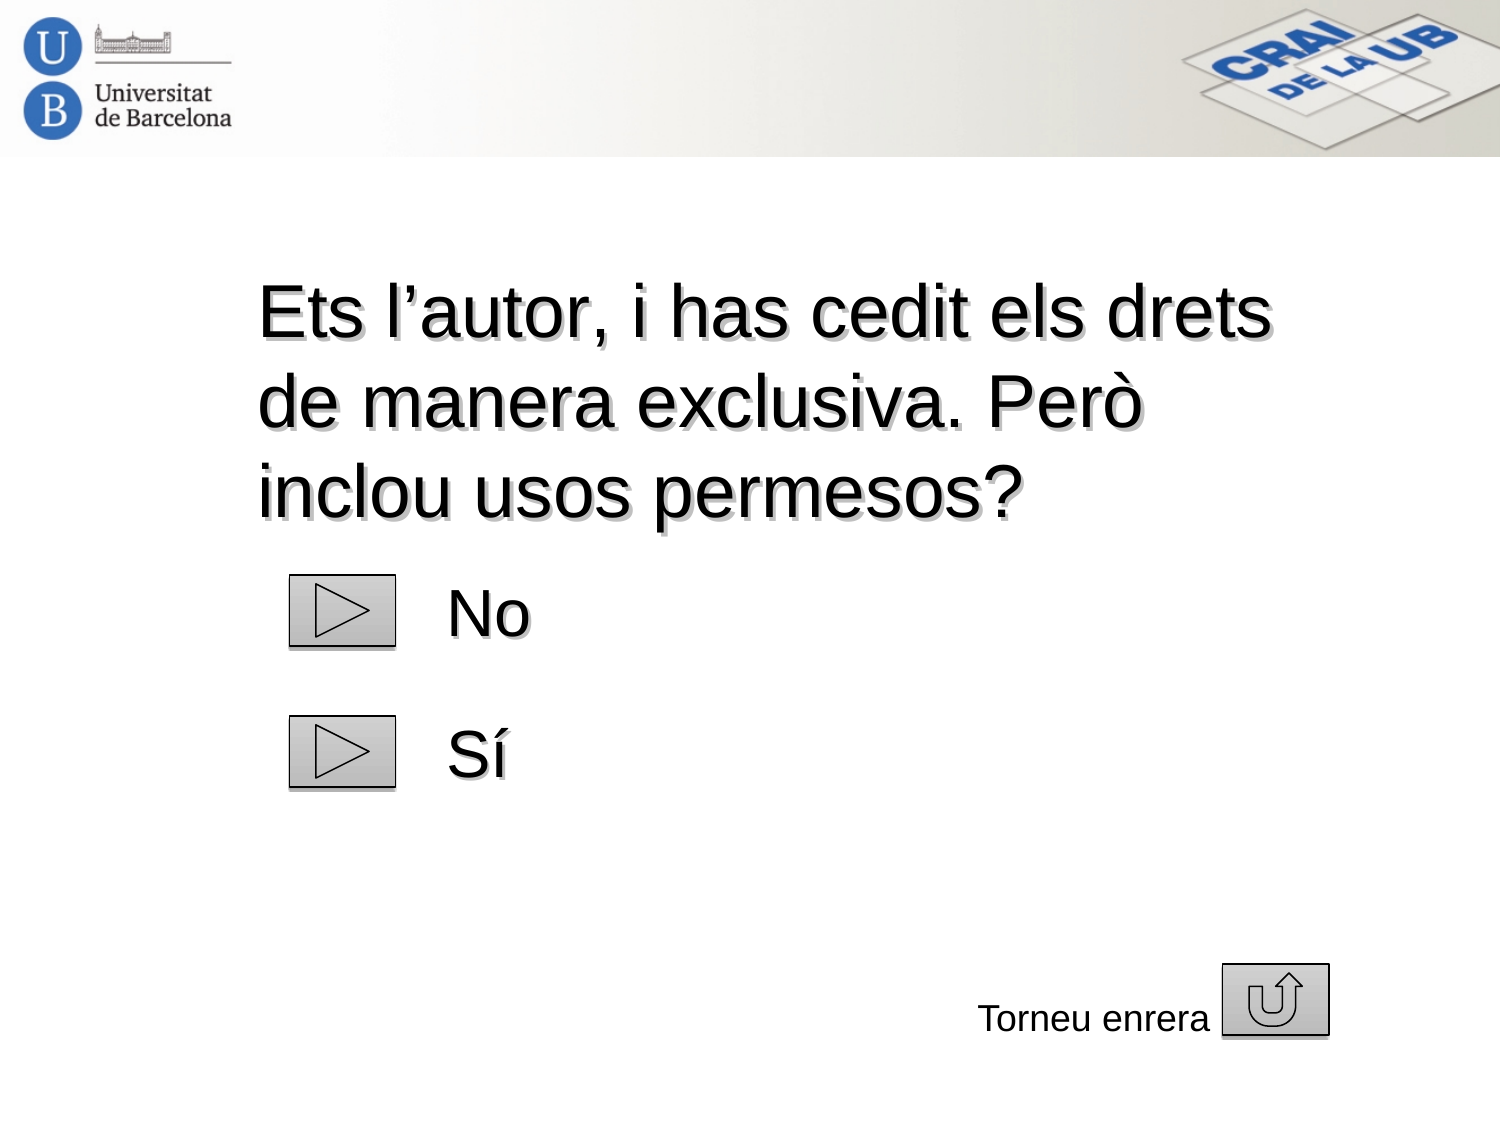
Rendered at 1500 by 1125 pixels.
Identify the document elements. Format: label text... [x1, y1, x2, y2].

title Ets l’autor, i has cedit els drets de manera exclusiva. Però inclou usos permesos? [242, 255, 1353, 443]
text_box Torneu enrera [962, 986, 1235, 1047]
text_box [289, 716, 396, 787]
text_box [289, 575, 396, 646]
text_box [1222, 964, 1329, 1036]
text_box No [431, 562, 999, 659]
text_box Sí [431, 702, 999, 799]
